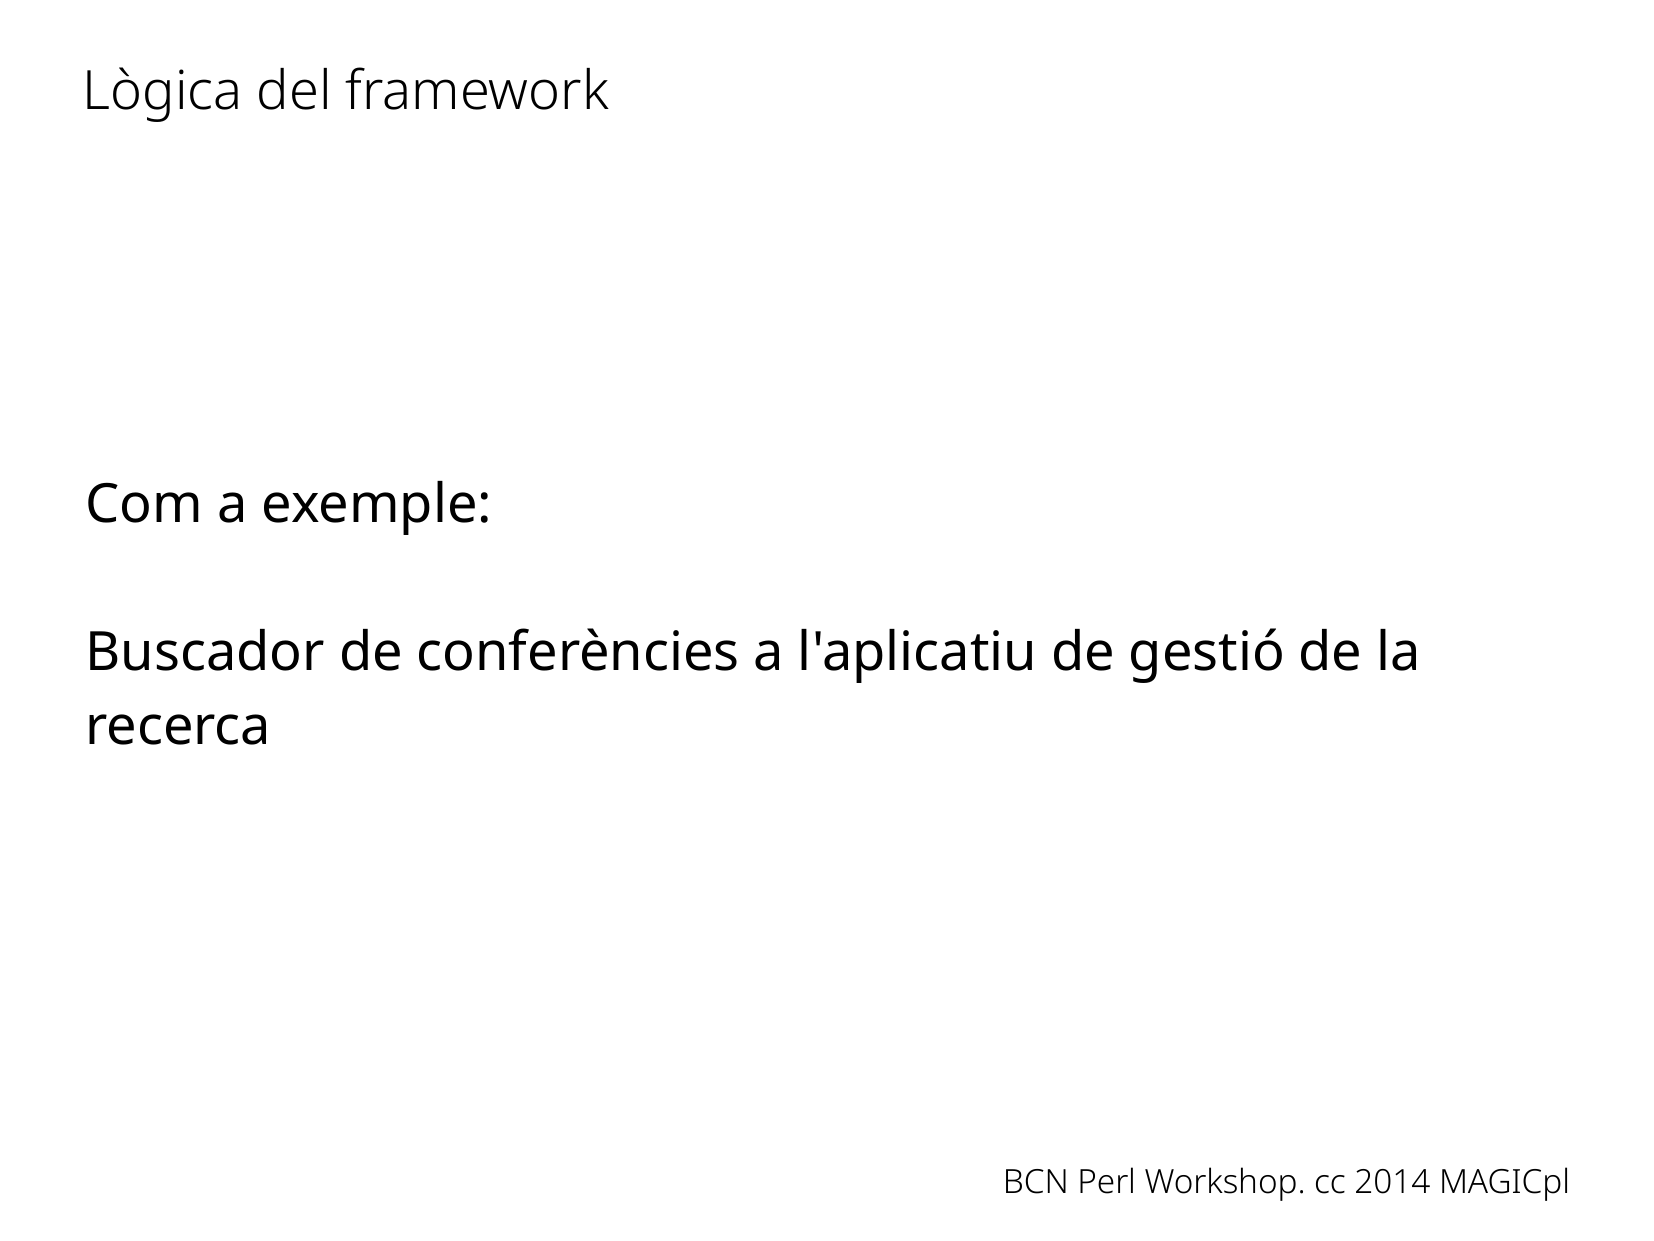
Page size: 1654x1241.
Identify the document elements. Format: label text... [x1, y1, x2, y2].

title BCN Perl Workshop. cc 2014 MAGICpl [82, 1139, 1571, 1223]
title Lògica del framework [82, 47, 1571, 130]
text_box Com a exemple: Buscador de conferències a l'aplicatiu de gestió de la recerca [70, 456, 1560, 667]
